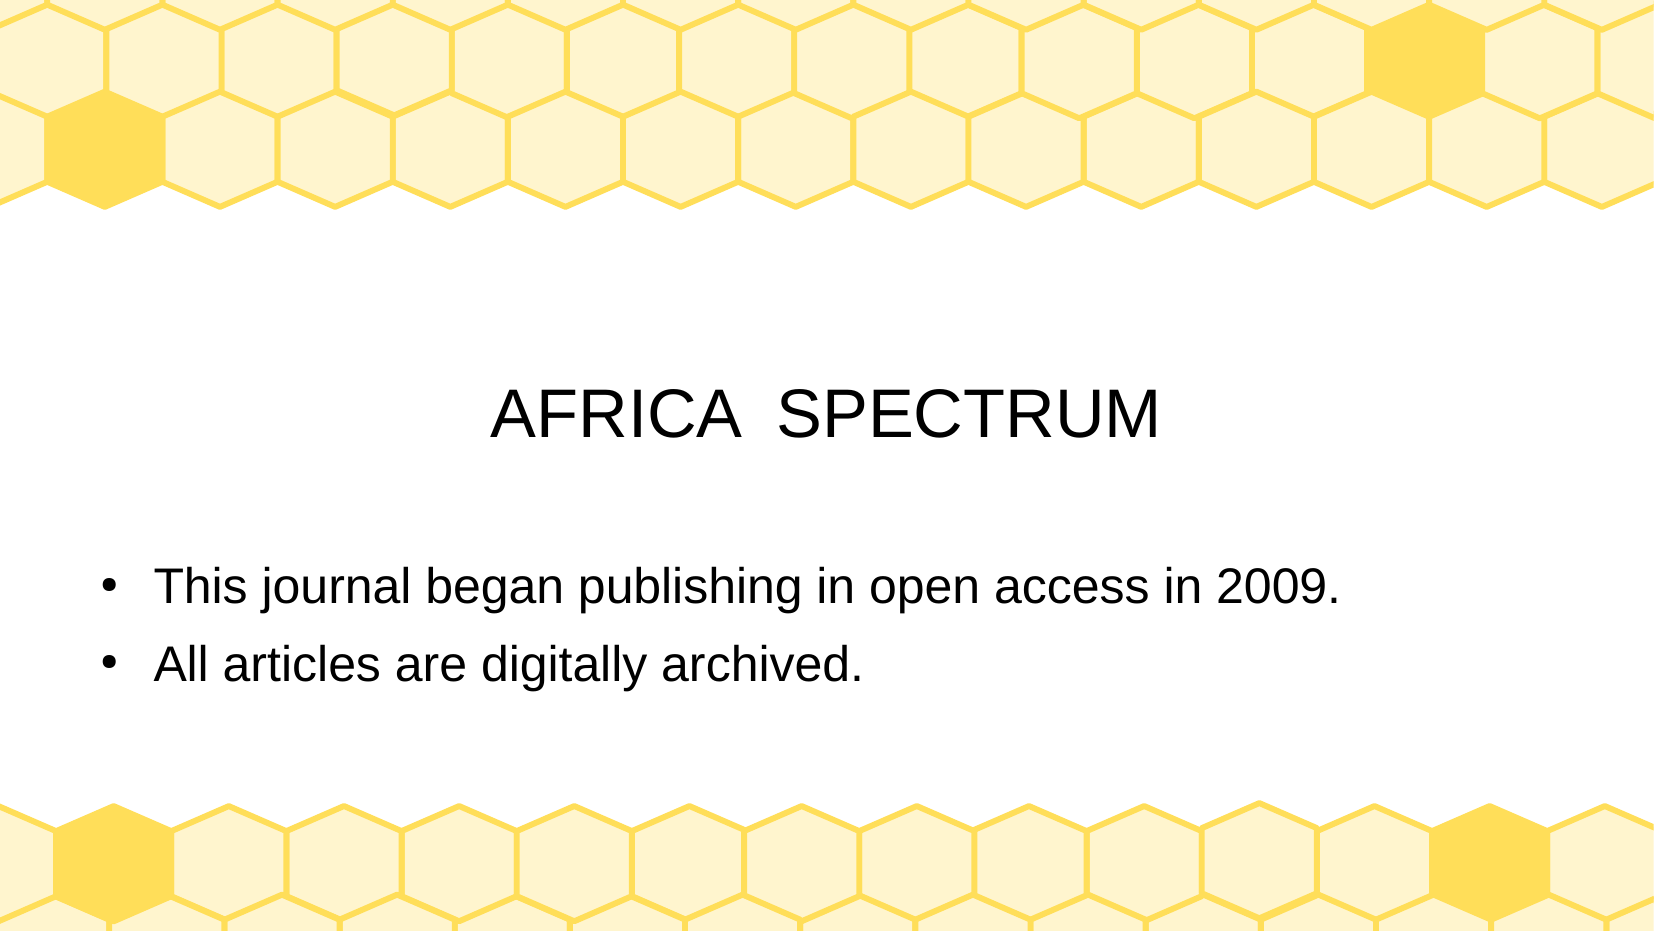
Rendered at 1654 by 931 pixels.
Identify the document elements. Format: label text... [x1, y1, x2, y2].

title AFRICA SPECTRUM [82, 314, 1571, 514]
list This journal began publishing in open access in 2009. All articles are digitally archived. [82, 558, 1571, 700]
